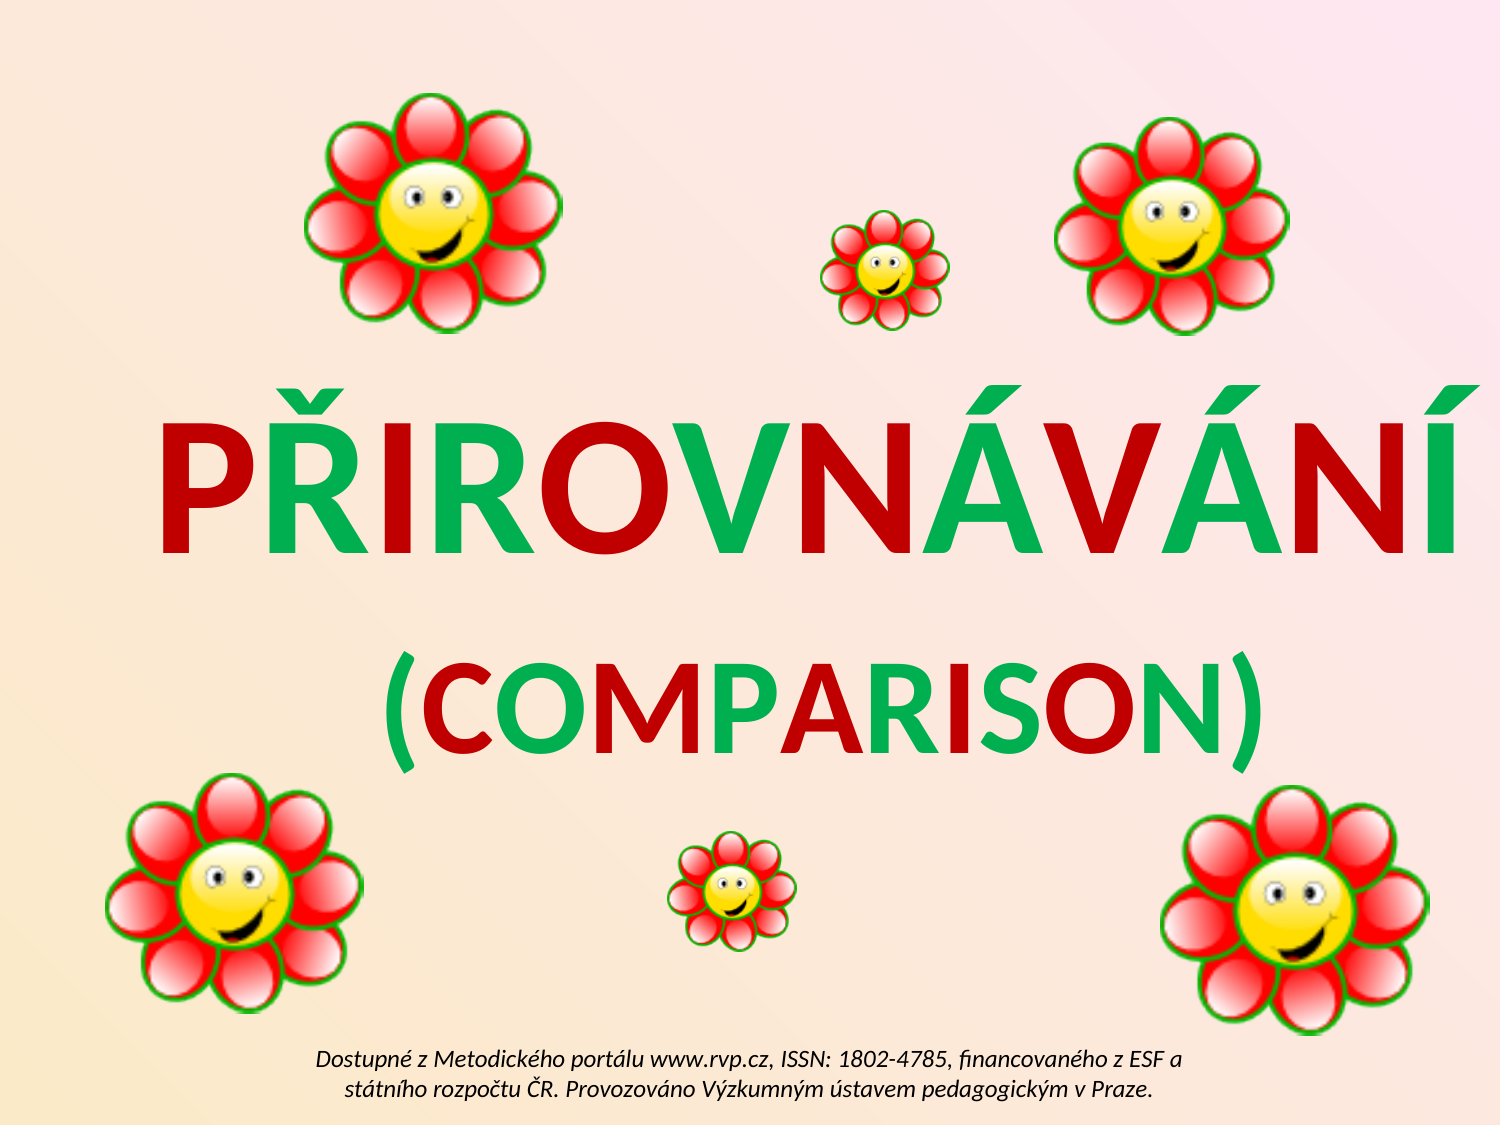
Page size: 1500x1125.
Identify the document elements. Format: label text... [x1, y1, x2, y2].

picture [304, 93, 563, 334]
picture [667, 831, 797, 952]
picture [1160, 785, 1430, 1036]
picture [820, 210, 950, 331]
text_box Dostupné z Metodického portálu www.rvp.cz, ISSN: 1802-4785, financovaného z ESF a státního rozpočtu ČR. Provozováno Výzkumným ústavem pedagogickým v Praze. [257, 1042, 1243, 1103]
picture [1054, 117, 1290, 336]
title PŘIROVNÁVÁNÍ (COMPARISON) [46, 281, 1500, 1125]
picture [105, 773, 364, 1014]
